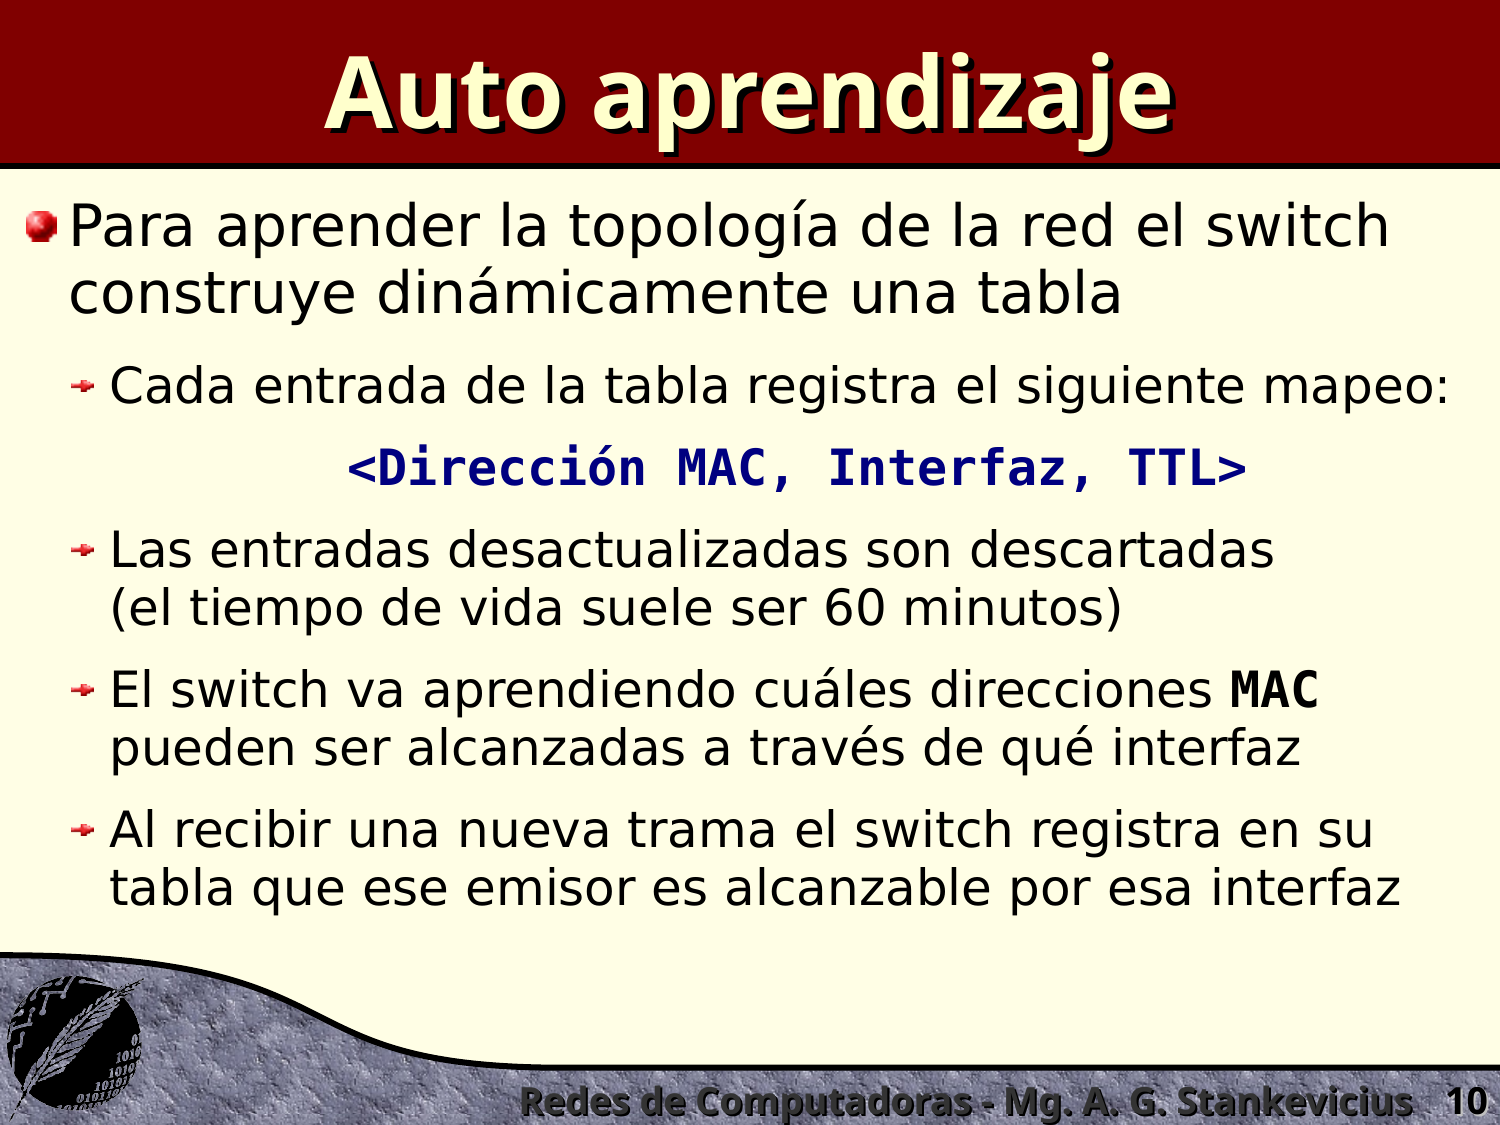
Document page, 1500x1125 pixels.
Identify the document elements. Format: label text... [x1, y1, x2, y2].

title Auto aprendizaje [15, 5, 1485, 160]
picture [1047, 1100, 1054, 1110]
picture [0, 959, 1500, 1125]
list Para aprender la topología de la red el switch construye dinámicamente una tabla Cada entrada de la tabla registra el siguiente mapeo: <Dirección MAC, Interfaz, TTL> Las entradas desactualizadas son descartadas (el tiempo de vida suele ser 60 minutos) El switch va aprendiendo cuáles direcciones MAC pueden ser alcanzadas a través de qué interfaz Al recibir una nueva trama el switch registra en su tabla que ese emisor es alcanzable por esa interfaz [11, 192, 1486, 921]
picture [790, 1100, 795, 1110]
